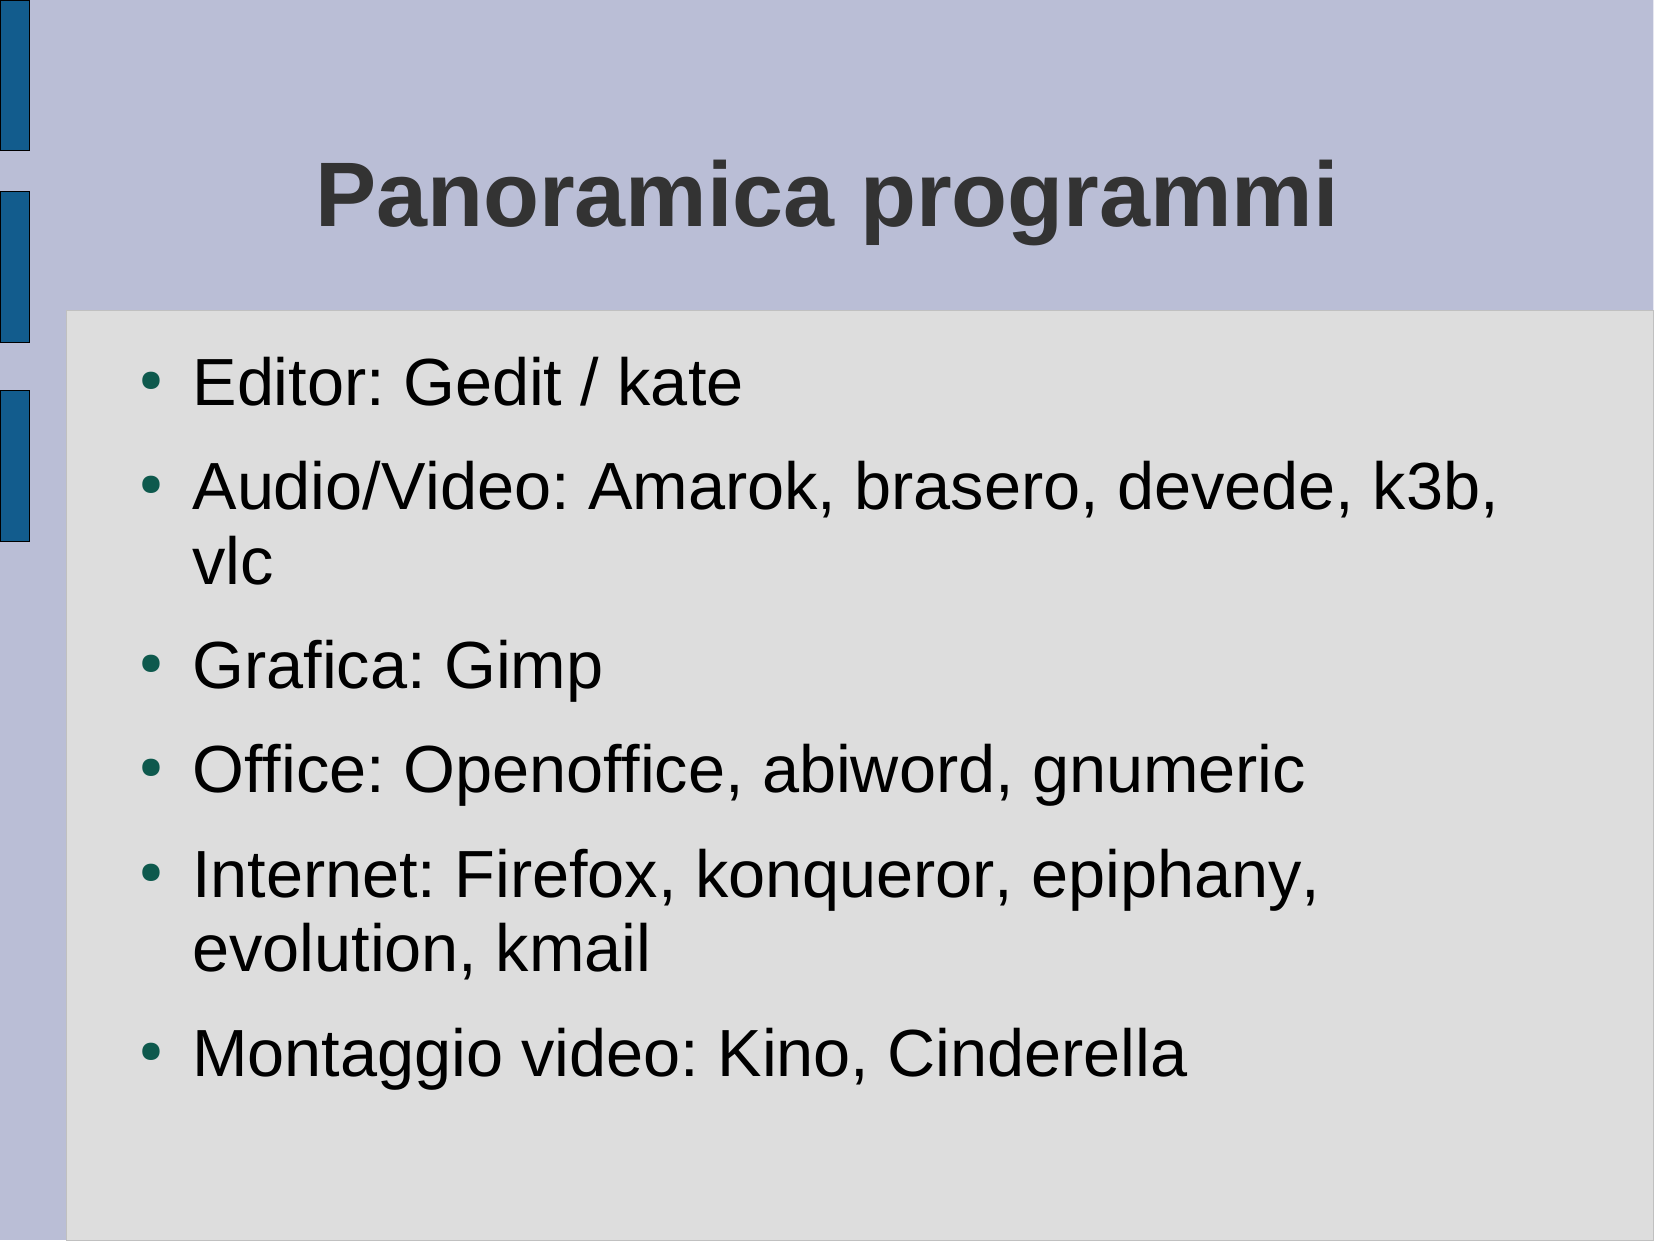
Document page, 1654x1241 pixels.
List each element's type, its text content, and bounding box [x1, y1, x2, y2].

list Editor: Gedit / kate Audio/Video: Amarok, brasero, devede, k3b, vlc Grafica: Gimp Office: Openoffice, abiword, gnumeric Internet: Firefox, konqueror, epiphany, evolution, kmail Montaggio video: Kino, Cinderella [121, 344, 1534, 1164]
title Panoramica programmi [121, 91, 1534, 299]
